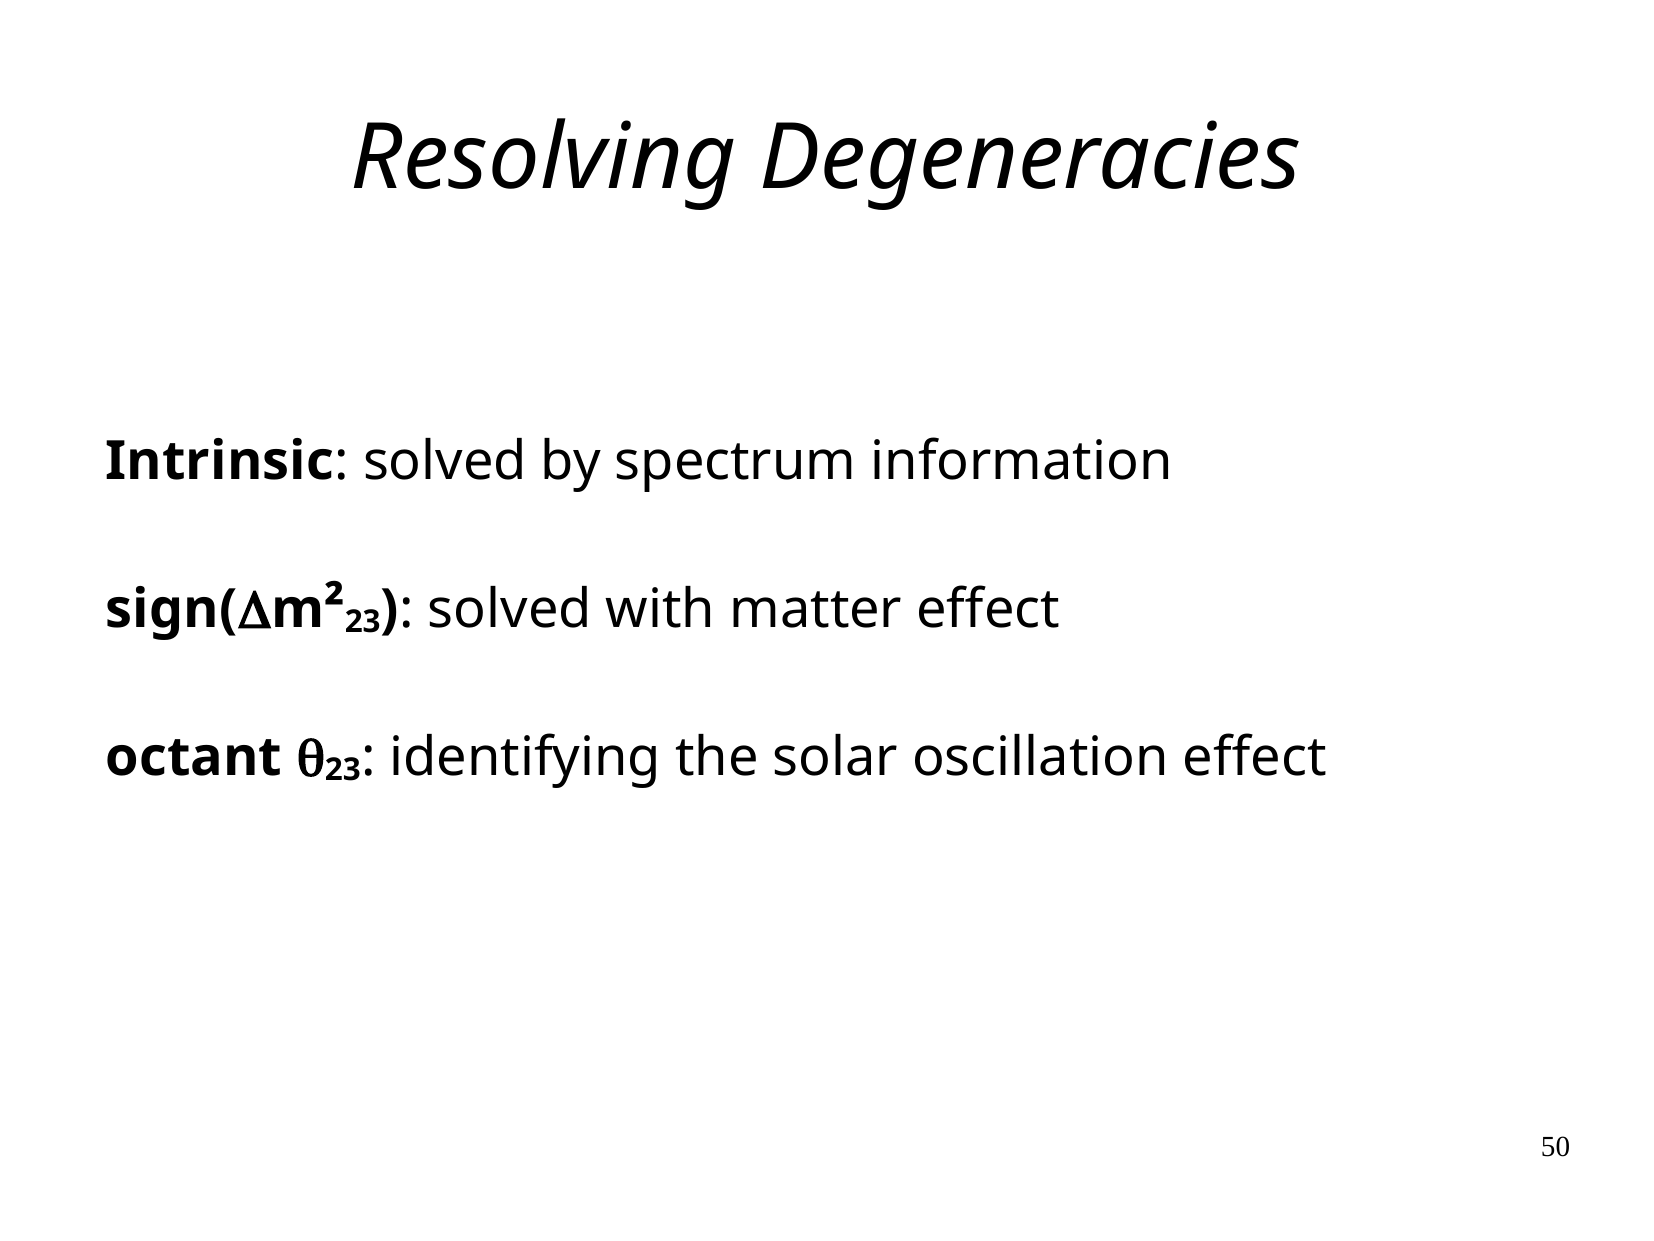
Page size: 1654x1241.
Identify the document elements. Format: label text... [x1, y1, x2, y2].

text_box Intrinsic: solved by spectrum information sign(Dm²23): solved with matter effect octant q23: identifying the solar oscillation effect [91, 414, 1358, 799]
title Resolving Degeneracies [82, 56, 1571, 250]
